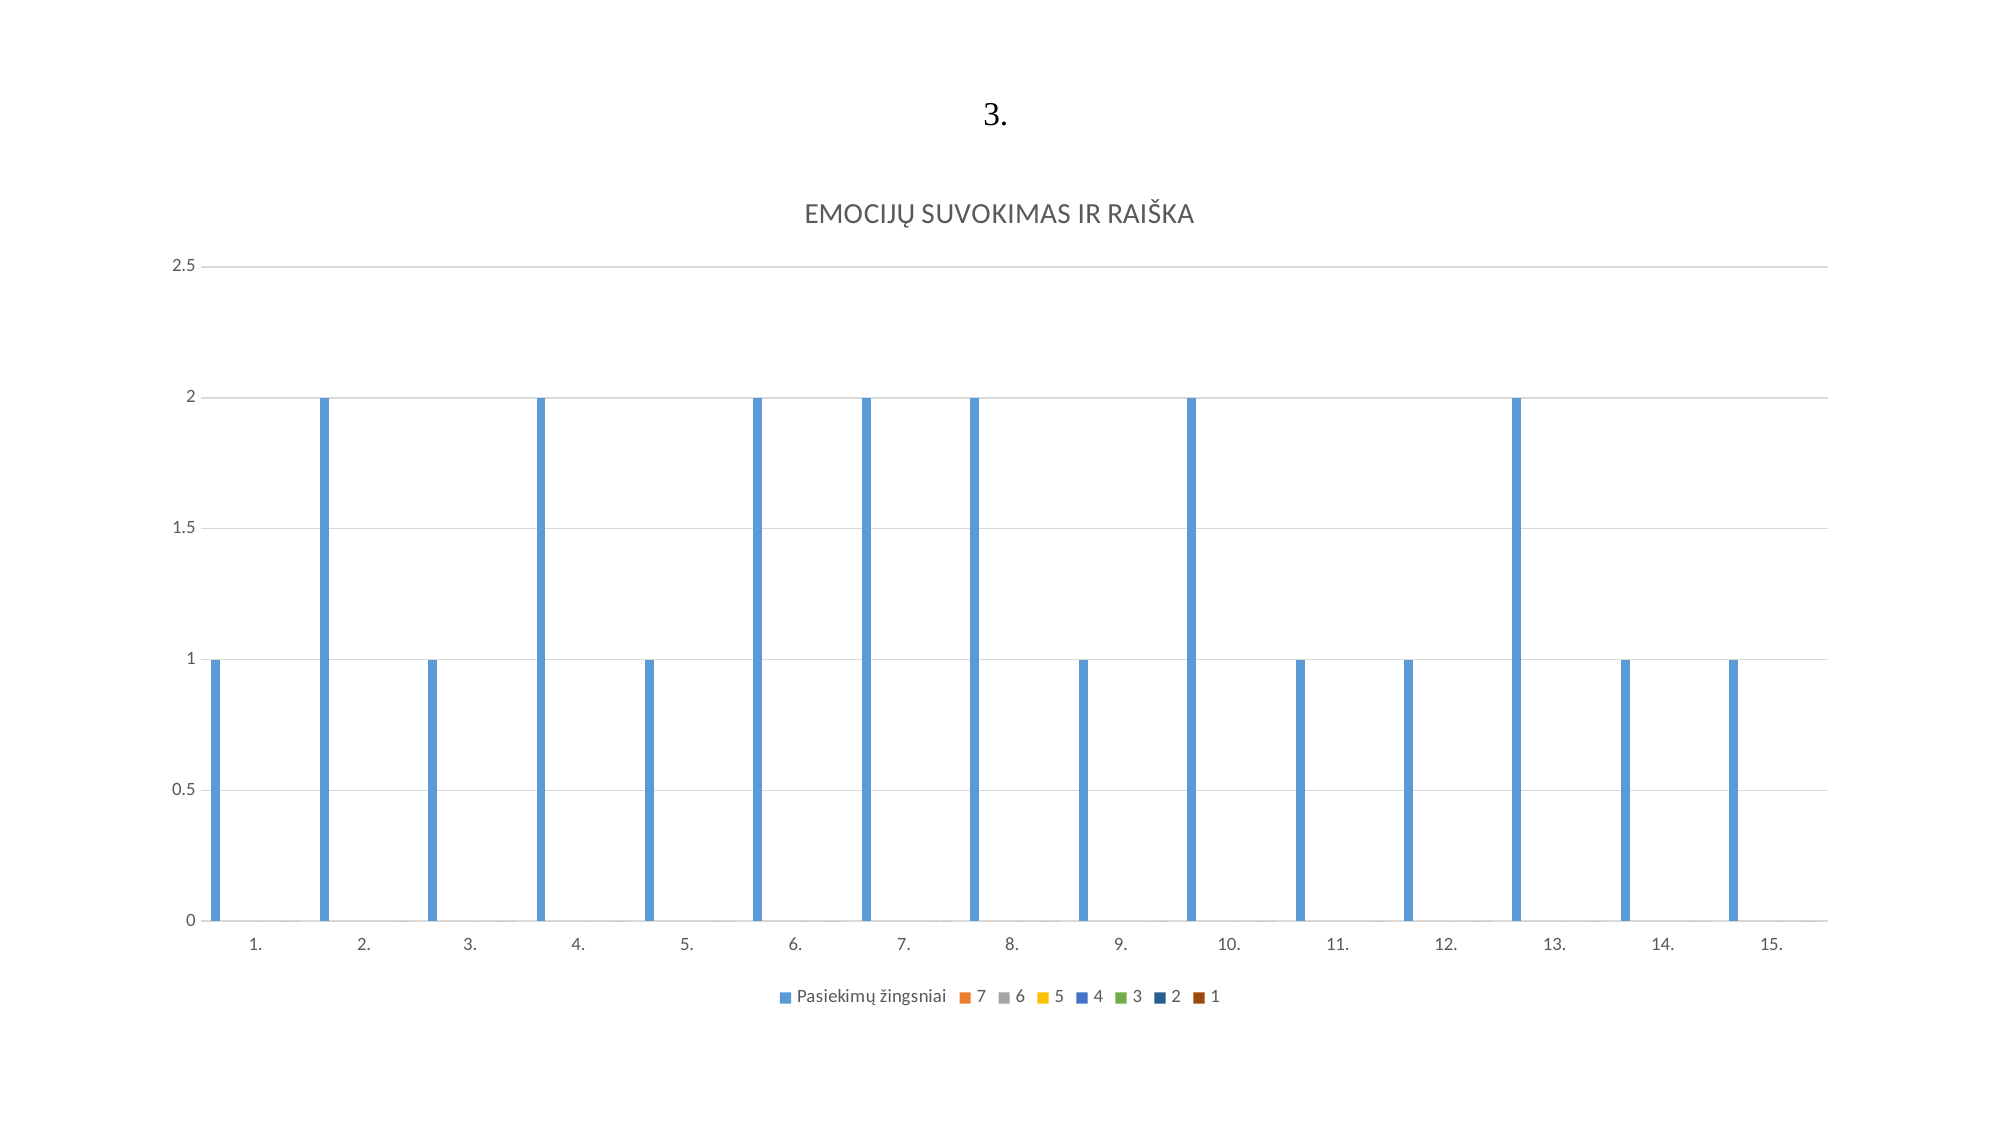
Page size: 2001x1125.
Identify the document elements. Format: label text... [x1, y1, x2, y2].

chart [137, 168, 1863, 1014]
title 3. [137, 59, 1863, 168]
